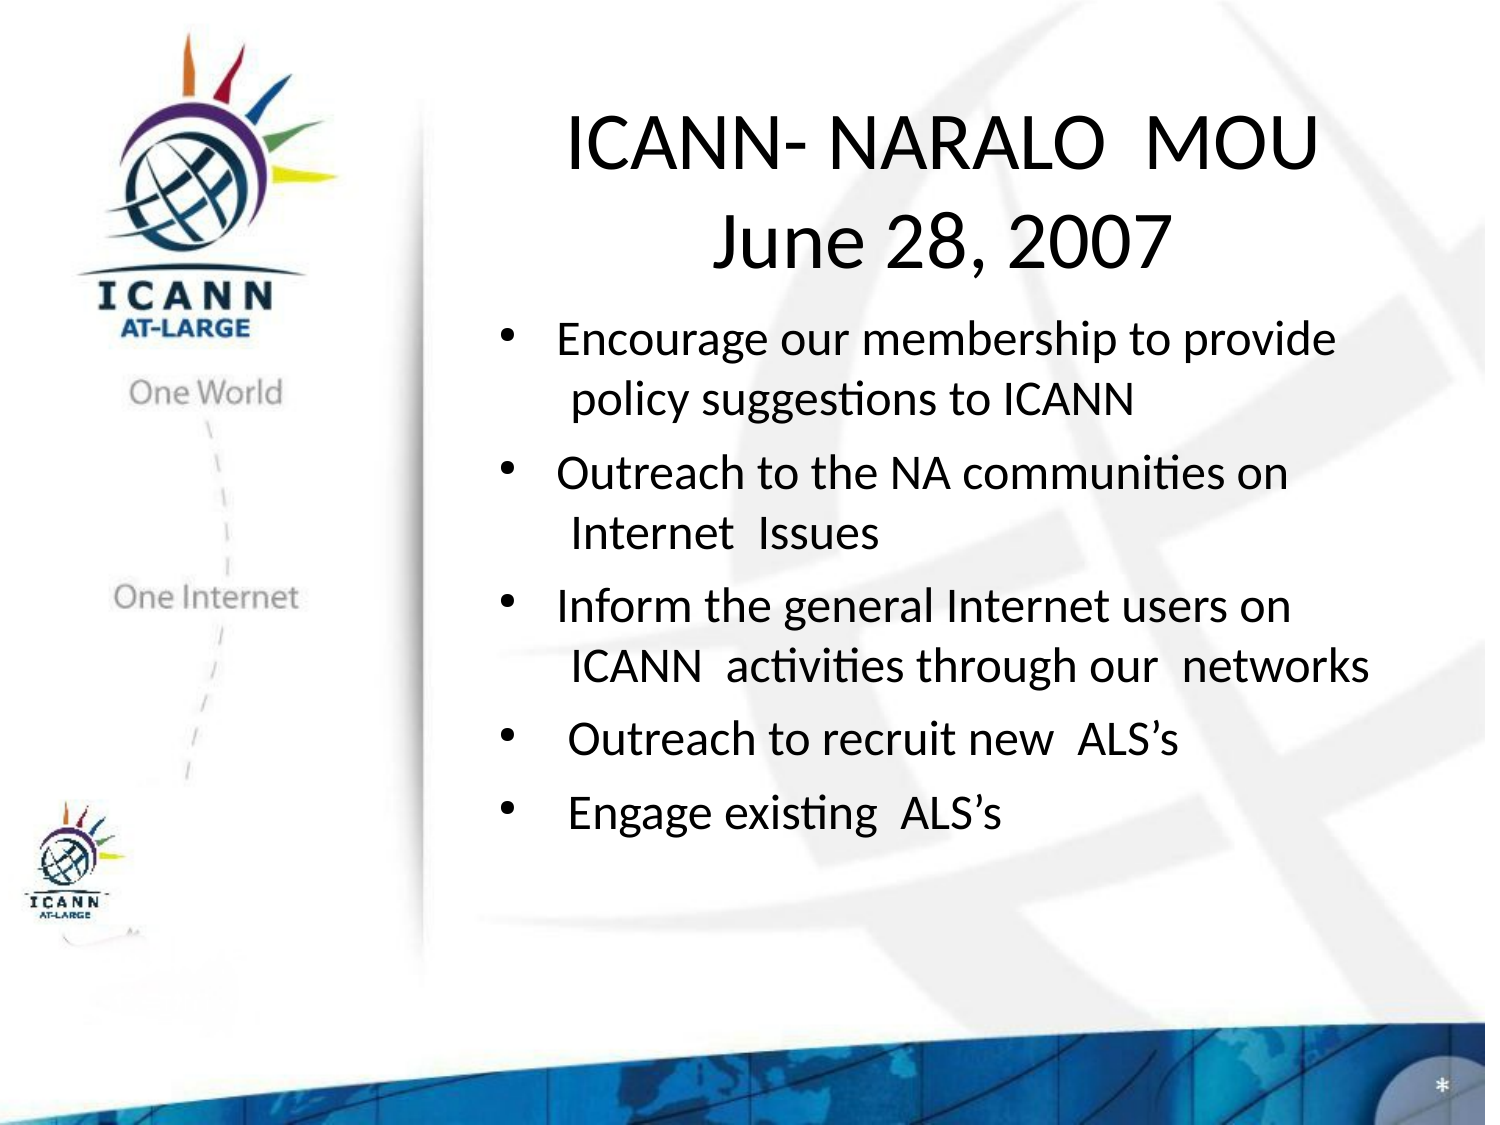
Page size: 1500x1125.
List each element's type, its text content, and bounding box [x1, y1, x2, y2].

picture [0, 0, 1485, 1125]
text_box Encourage our membership to provide policy suggestions to ICANN Outreach to the NA communities on Internet Issues Inform the general Internet users on ICANN activities through our networks Outreach to recruit new ALS’s Engage existing ALS’s [463, 291, 1405, 918]
text_box ICANN- NARALO MOU June 28, 2007 [426, 72, 1461, 291]
